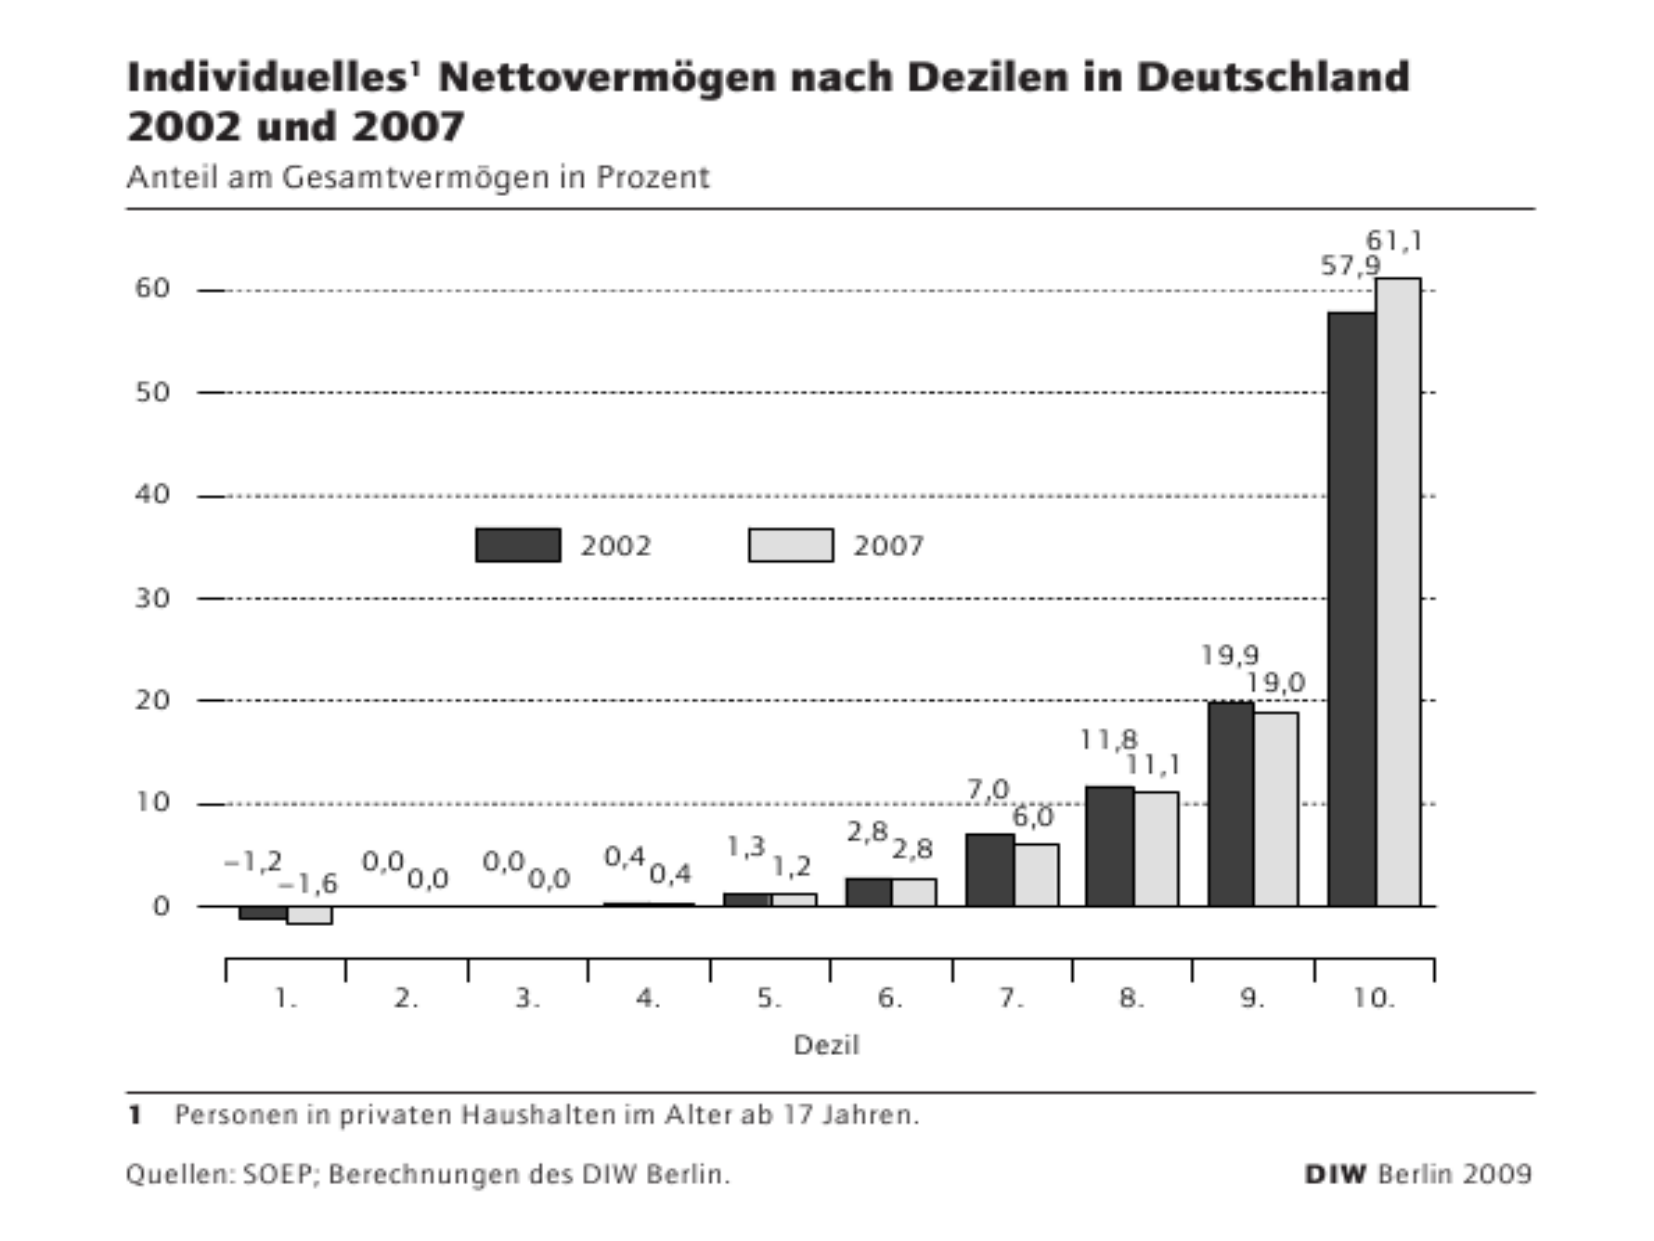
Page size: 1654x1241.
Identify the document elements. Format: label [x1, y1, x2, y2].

picture [103, 47, 1551, 1199]
